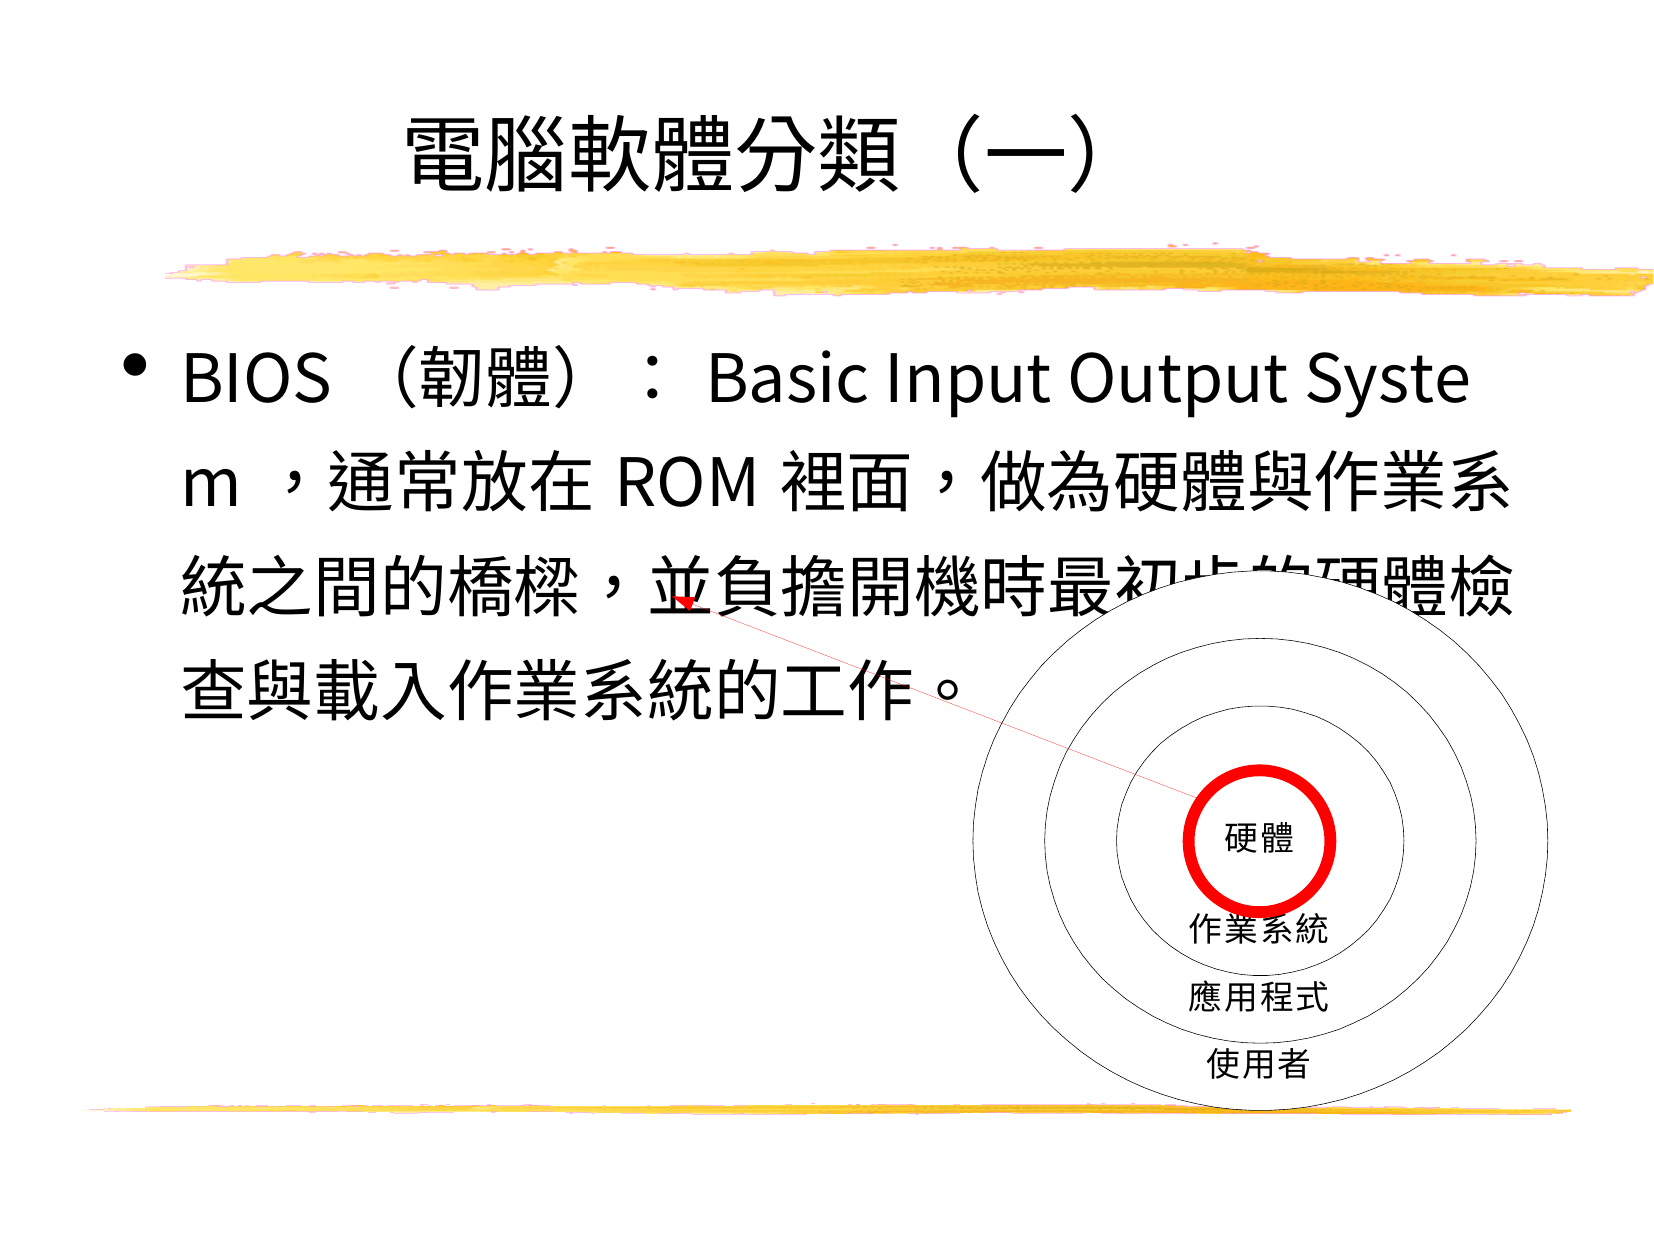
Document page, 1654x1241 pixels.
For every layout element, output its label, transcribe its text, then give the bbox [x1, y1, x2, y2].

picture [165, 237, 1654, 308]
chart [971, 569, 1550, 1112]
list BIOS（韌體）：Basic Input Output System，通常放在ROM裡面，做為硬體與作業系統之間的橋樑，並負擔開機時最初步的硬體檢查與載入作業系統的工作。 [124, 316, 1530, 1061]
title 電腦軟體分類（一） [73, 39, 1479, 249]
chart [1195, 777, 1324, 906]
picture [82, 1102, 1571, 1117]
